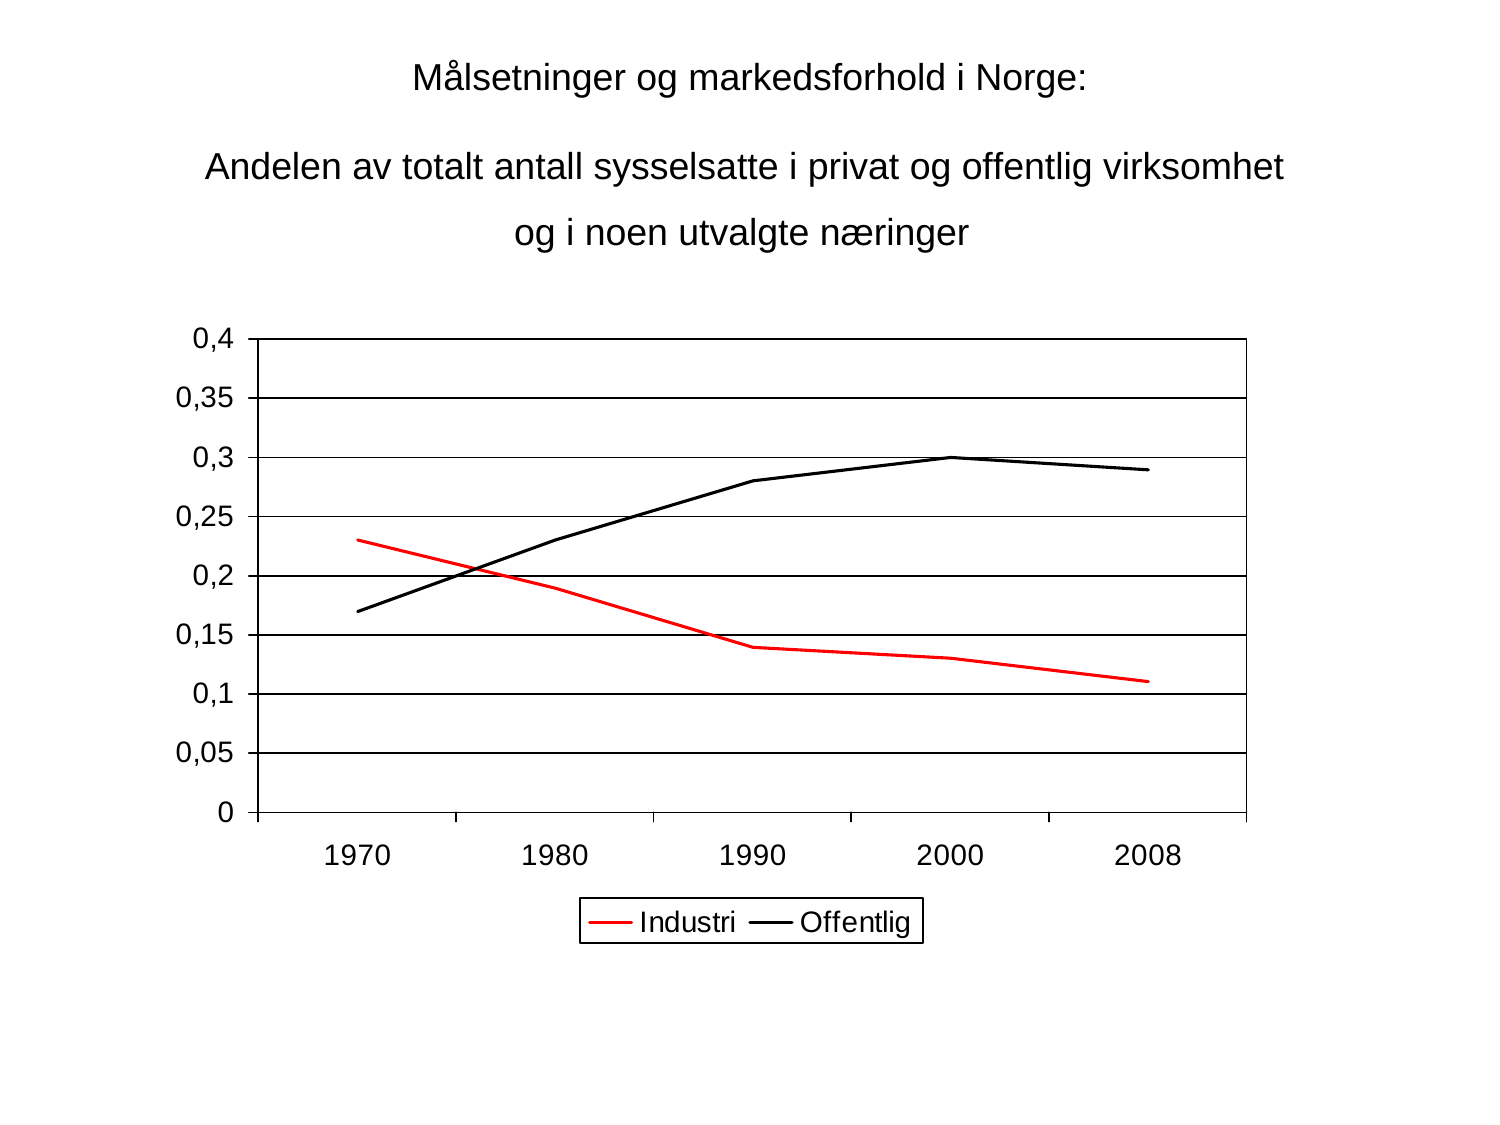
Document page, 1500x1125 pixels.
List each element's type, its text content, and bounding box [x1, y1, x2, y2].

title Målsetninger og markedsforhold i Norge: Andelen av totalt antall sysselsatte i privat og offentlig virksomhet og i noen utvalgte næringer [75, 45, 1426, 233]
chart [147, 290, 1270, 958]
